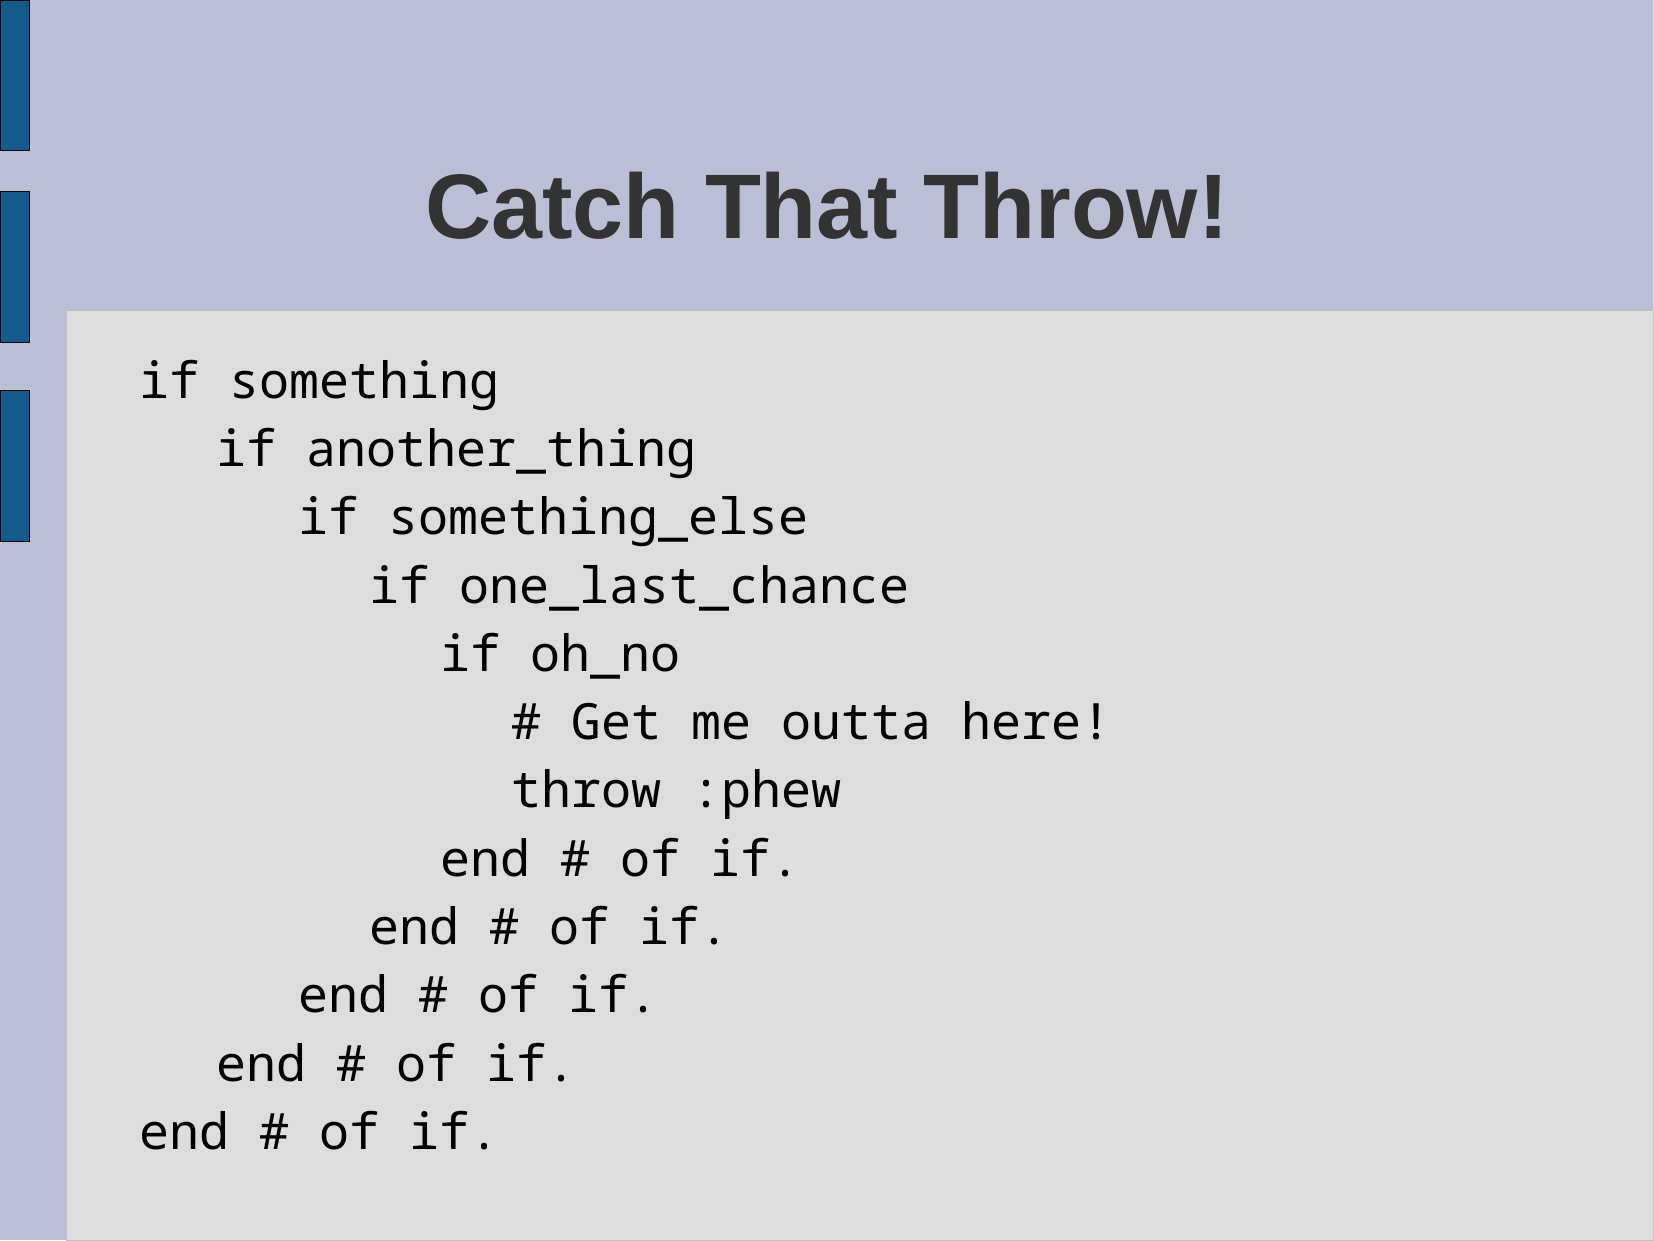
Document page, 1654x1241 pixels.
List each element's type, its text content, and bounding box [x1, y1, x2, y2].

list if something if another_thing if something_else if one_last_chance if oh_no # Get me outta here! throw :phew end # of if. end # of if. end # of if. end # of if. end # of if. catch :phew # Code continues "normally" ... [121, 344, 1534, 1215]
title Catch That Throw! [121, 102, 1534, 311]
